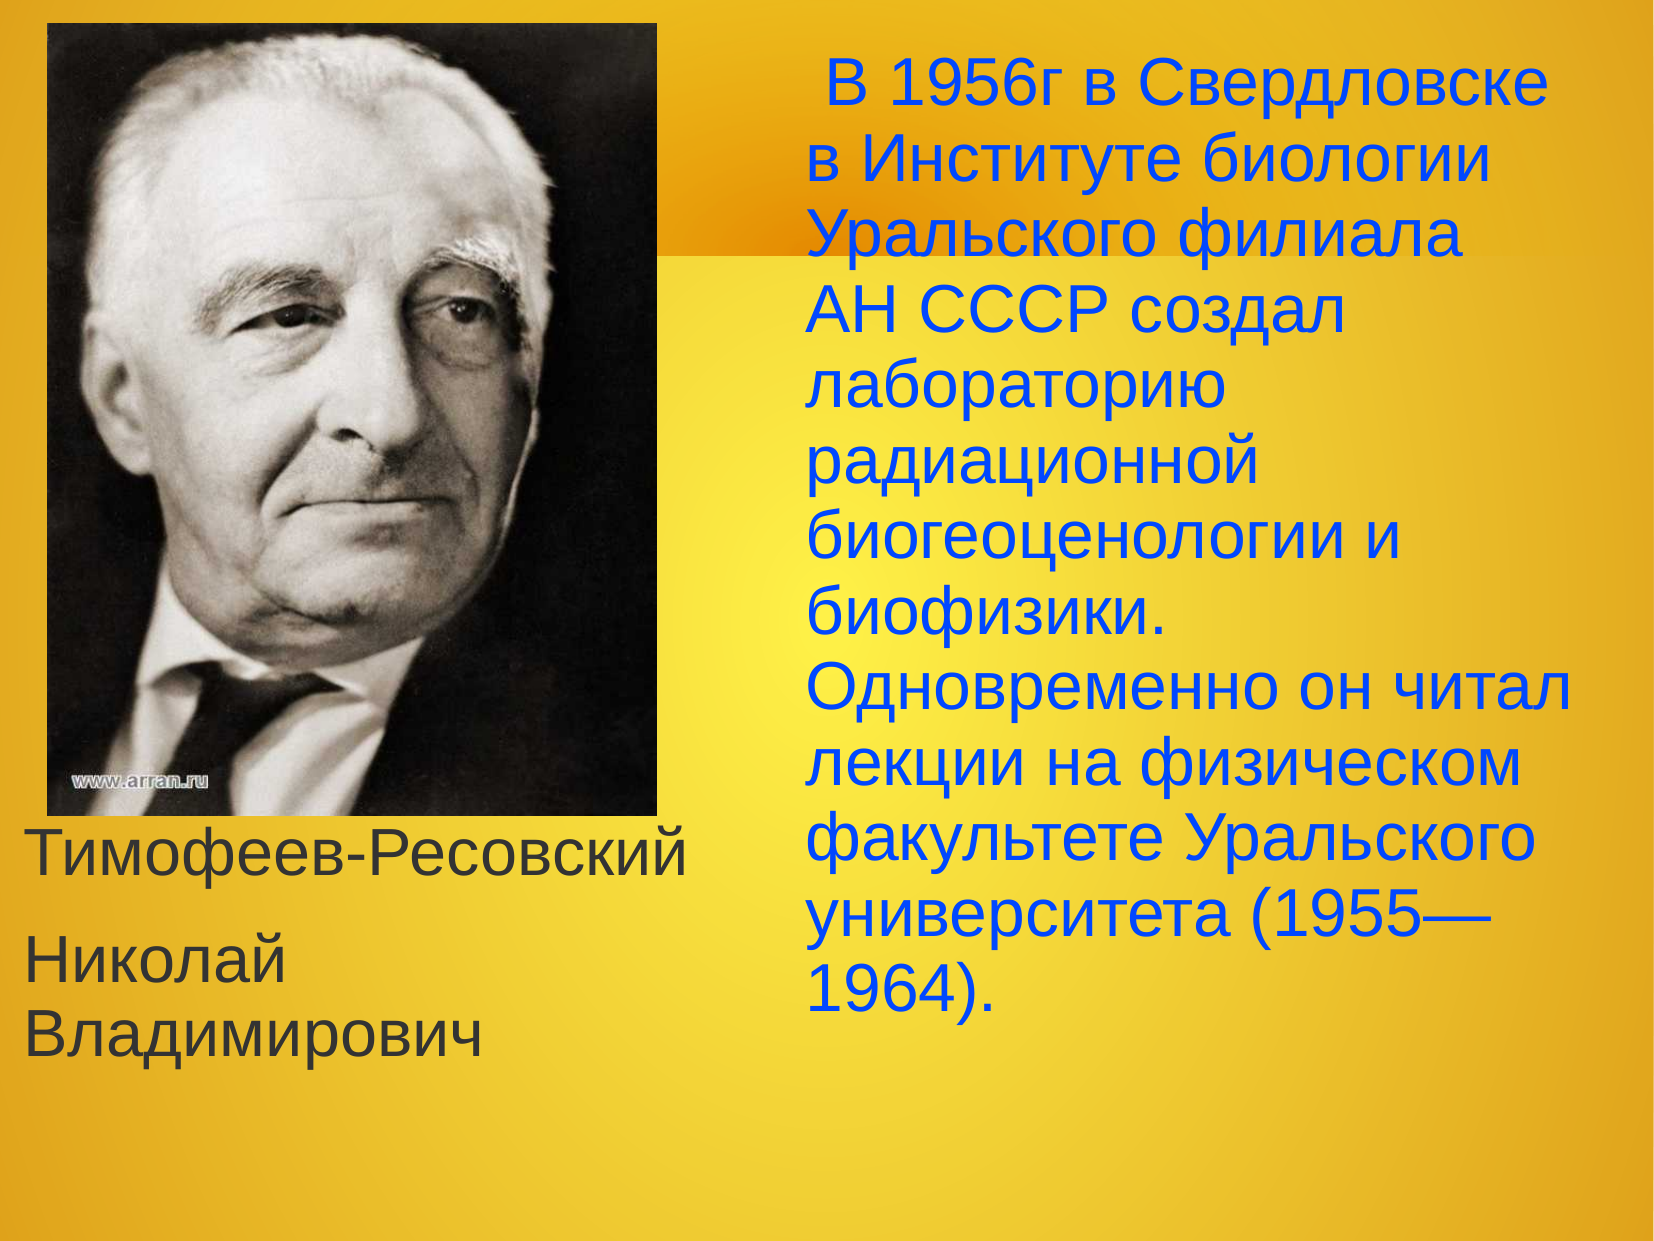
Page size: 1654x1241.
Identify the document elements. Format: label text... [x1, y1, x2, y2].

list В 1956г в Свердловске в Институте биологии Уральского филиала АН СССР создал лабораторию радиационной биогеоценологии и биофизики. Одновременно он читал лекции на физическом факультете Уральского университета (1955—1964). [739, 44, 1574, 1155]
list Тимофеев-Ресовский Николай Владимирович [0, 814, 709, 1159]
picture [47, 23, 657, 816]
